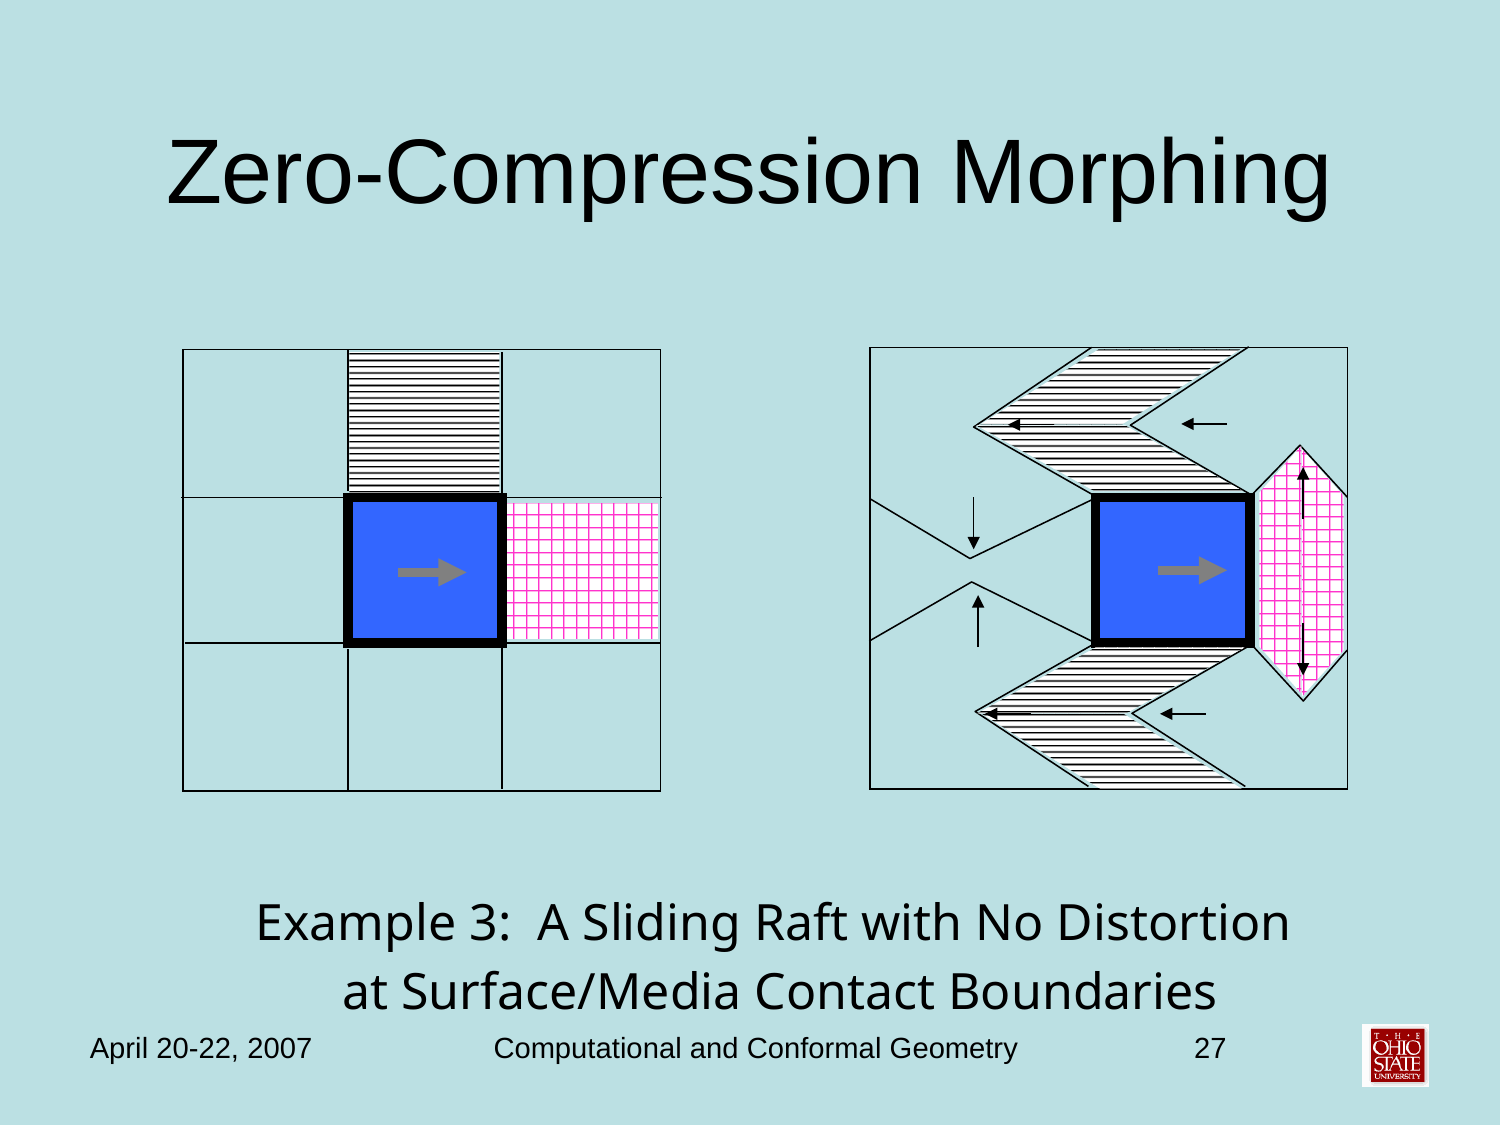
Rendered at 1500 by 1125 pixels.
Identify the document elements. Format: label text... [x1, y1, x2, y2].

text_box [870, 347, 1348, 790]
text_box [183, 349, 661, 791]
text_box Example 3: A Sliding Raft with No Distortion at Surface/Media Contact Boundaries [240, 879, 1321, 1032]
picture [1362, 1024, 1429, 1087]
title Zero-Compression Morphing [112, 78, 1388, 266]
